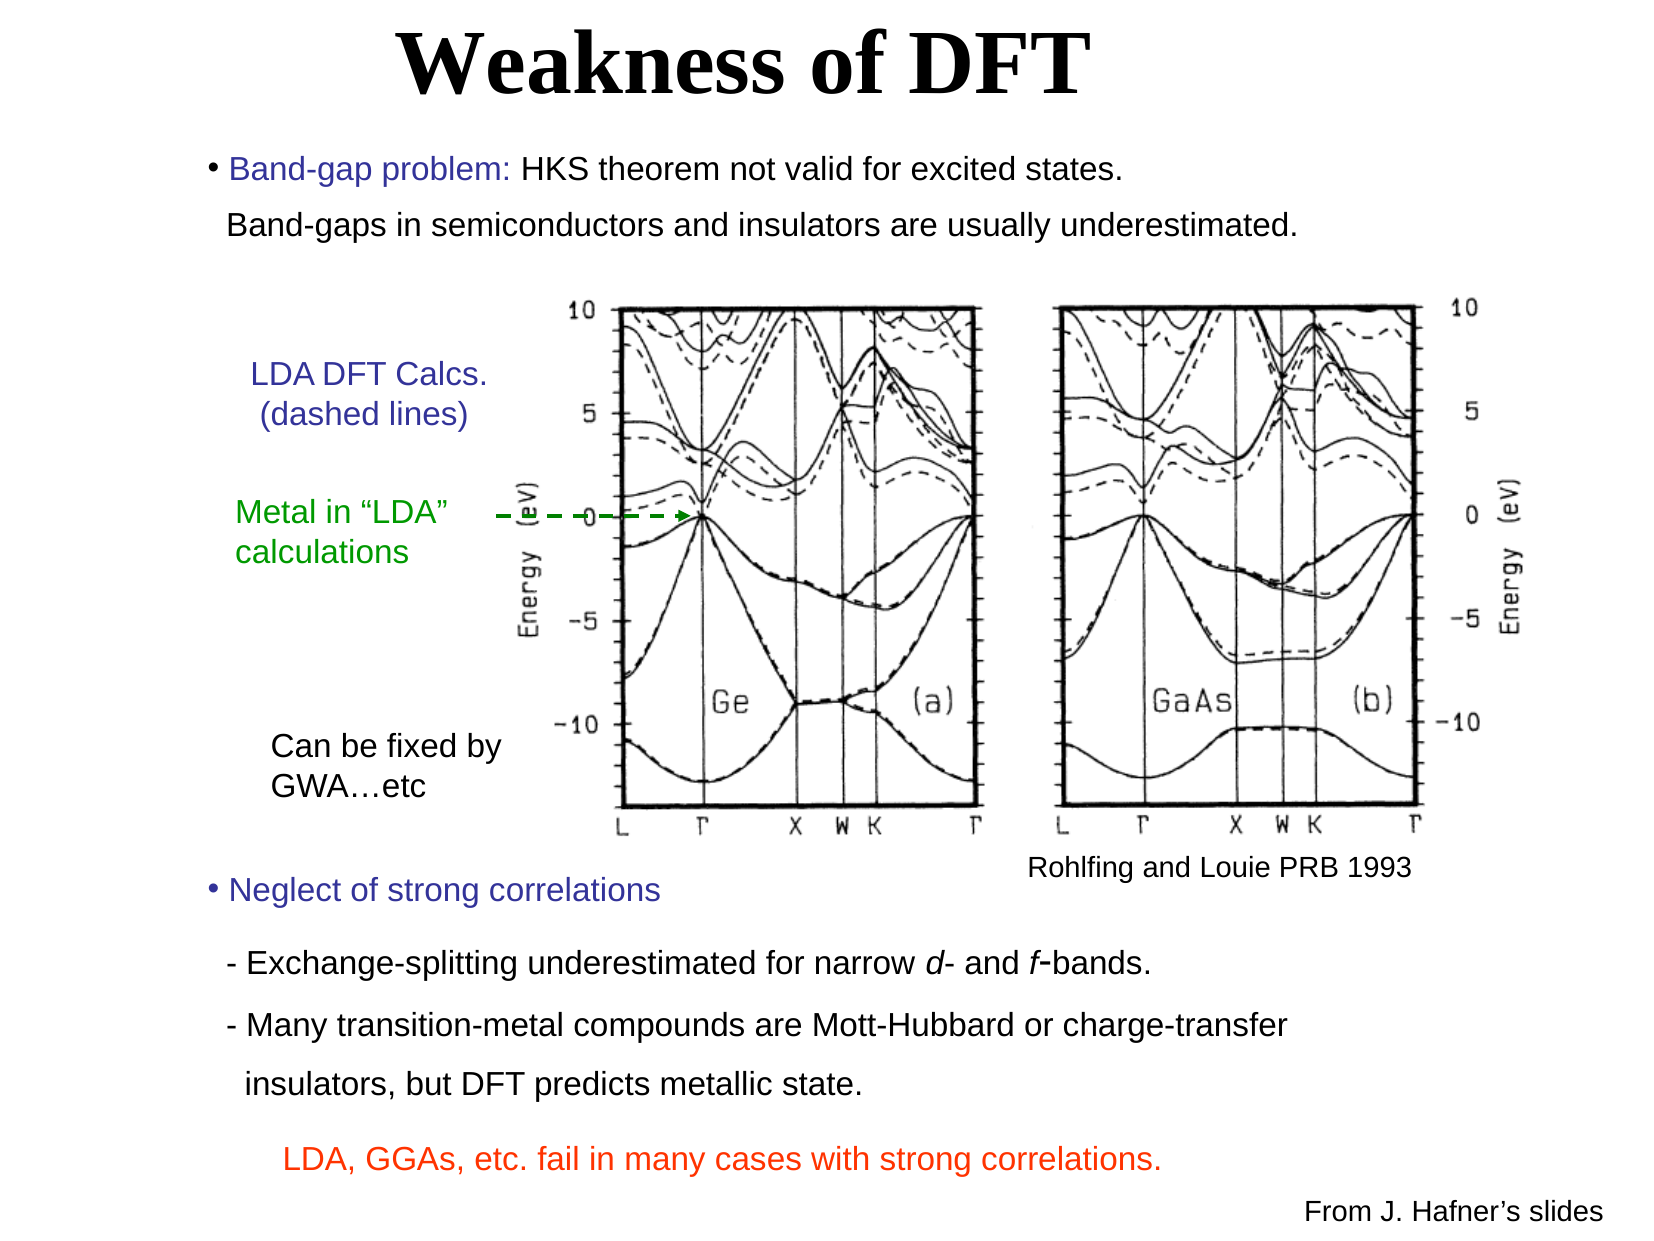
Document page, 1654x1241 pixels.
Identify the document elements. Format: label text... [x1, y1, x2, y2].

text_box Weakness of DFT [379, 0, 1108, 120]
text_box LDA DFT Calcs. (dashed lines) [235, 344, 504, 440]
picture [509, 289, 1530, 842]
text_box LDA, GGAs, etc. fail in many cases with strong correlations. [267, 1129, 1179, 1186]
text_box From J. Hafner’s slides [1253, 1184, 1654, 1236]
text_box Band-gap problem: HKS theorem not valid for excited states. Band-gaps in semiconductors and insulators are usually underestimated. [192, 123, 1447, 252]
text_box Neglect of strong correlations - Exchange-splitting underestimated for narrow d- and f-bands. - Many transition-metal compounds are Mott-Hubbard or charge-transfer insulators, but DFT predicts metallic state. [192, 840, 1447, 1111]
text_box Can be fixed by GWA…etc [220, 716, 538, 812]
text_box Rohlfing and Louie PRB 1993 [1012, 842, 1428, 891]
text_box Metal in “LDA” calculations [220, 482, 509, 578]
